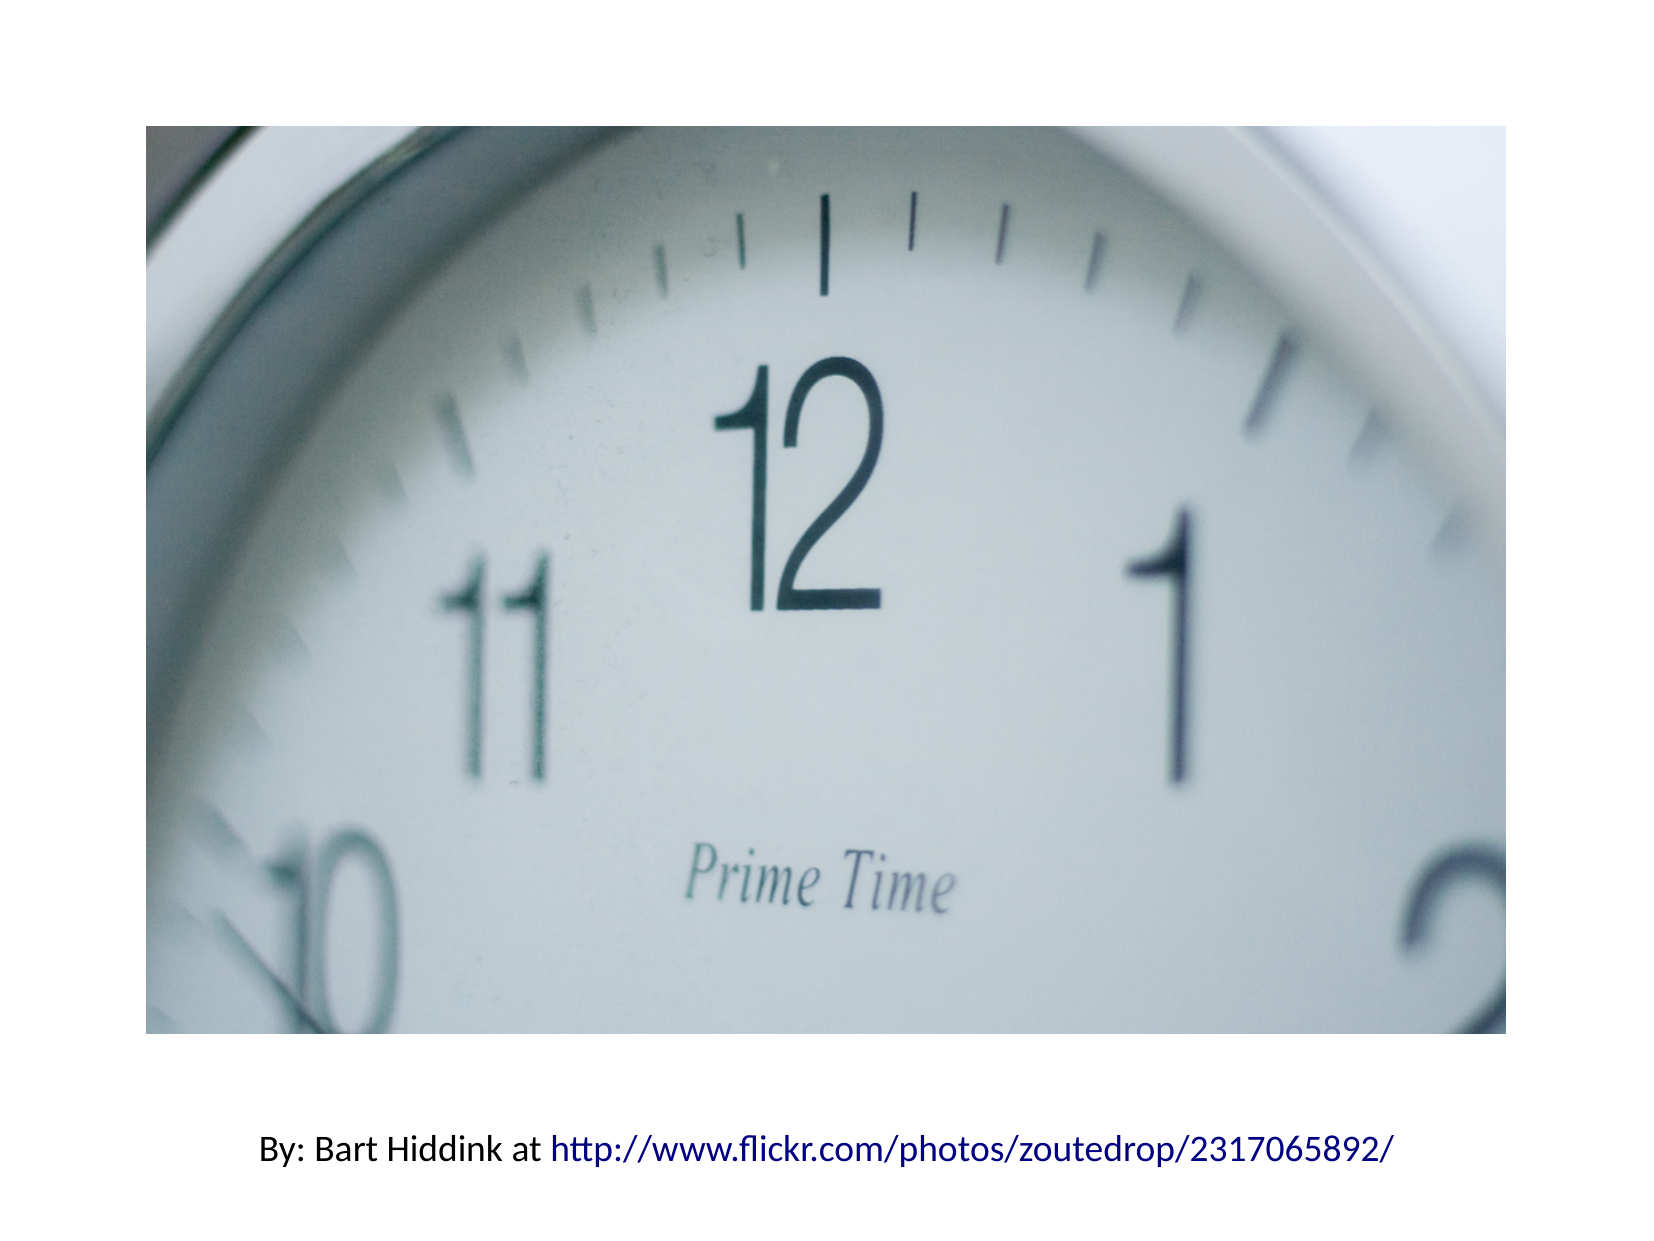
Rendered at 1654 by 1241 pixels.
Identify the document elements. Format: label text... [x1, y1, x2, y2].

title By: Bart Hiddink at http://www.flickr.com/photos/zoutedrop/2317065892/ [82, 1122, 1571, 1182]
picture [146, 126, 1506, 1034]
